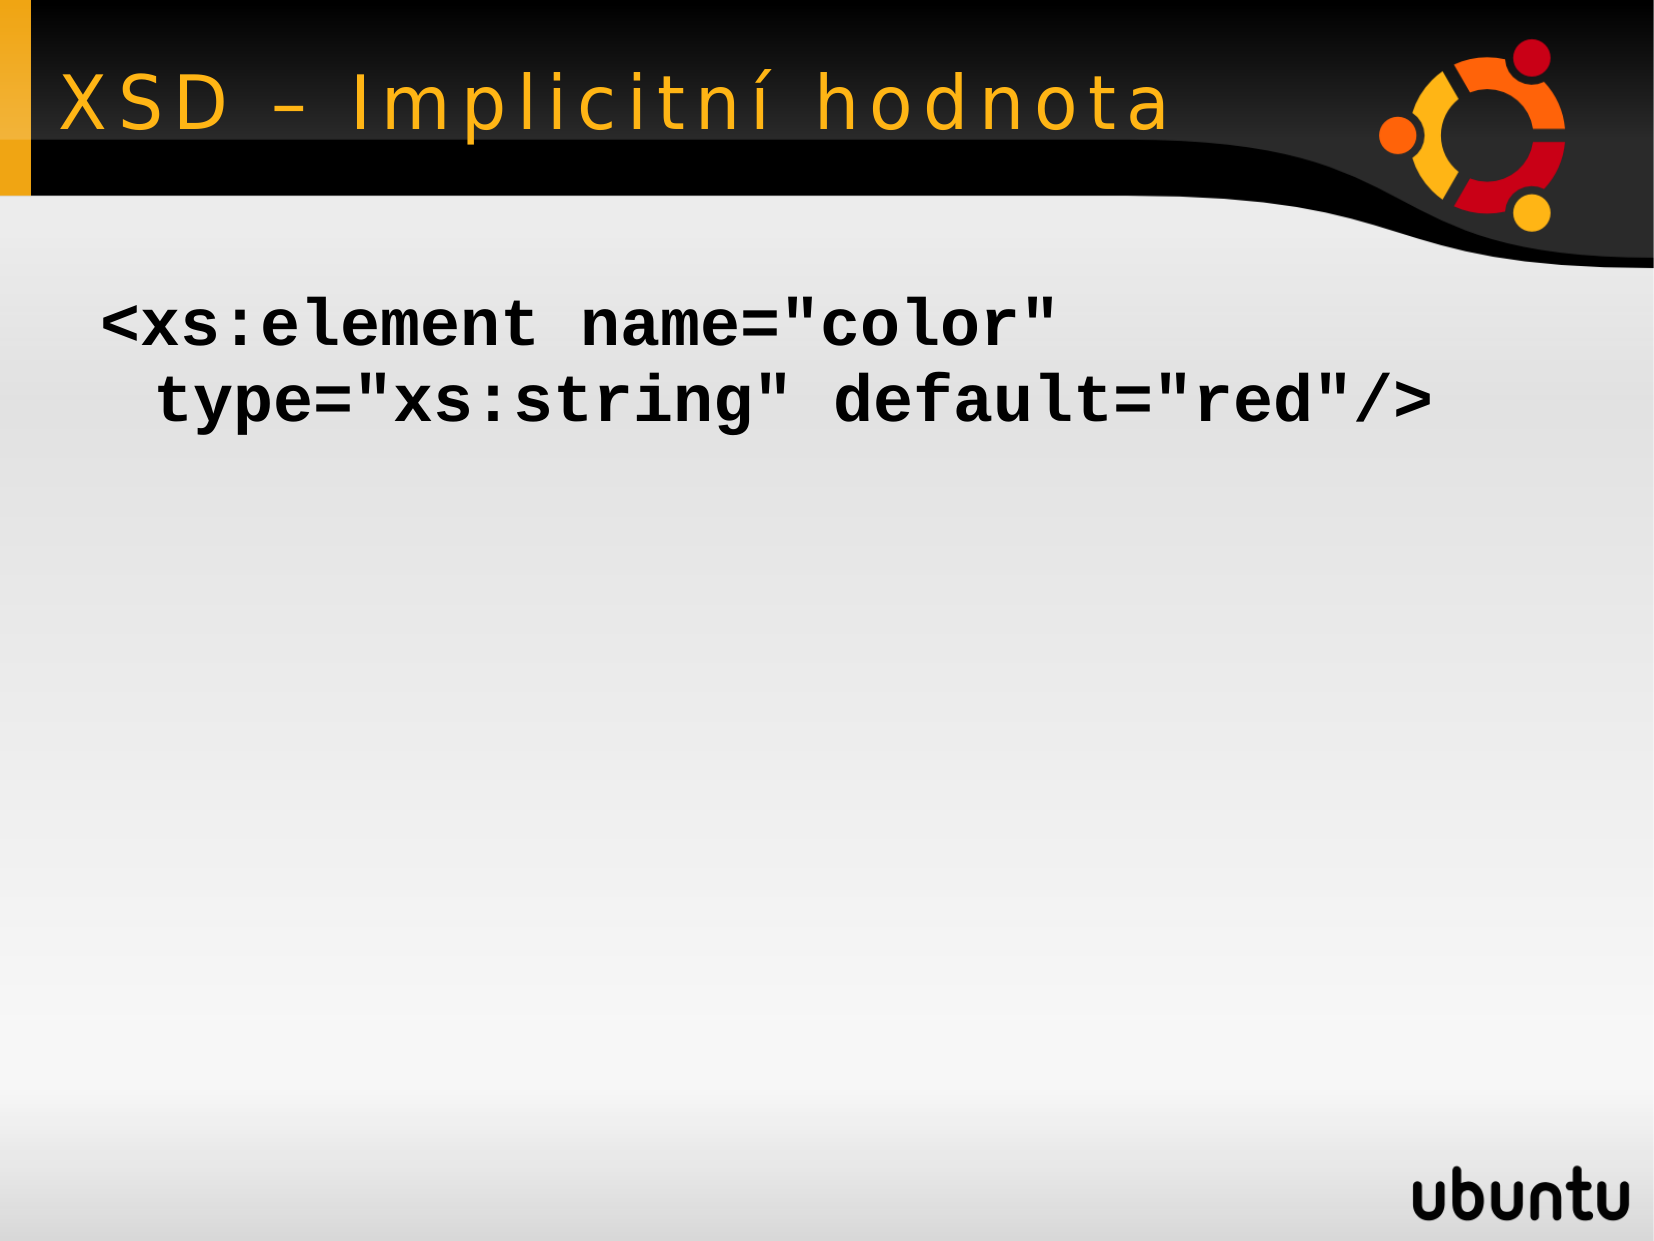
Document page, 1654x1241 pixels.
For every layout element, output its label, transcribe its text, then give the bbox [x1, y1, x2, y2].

picture [0, 0, 1654, 1241]
list <xs:element name="color" type="xs:string" default="red"/> [82, 290, 1571, 1109]
title XSD – Implicitní hodnota [59, 29, 1270, 178]
